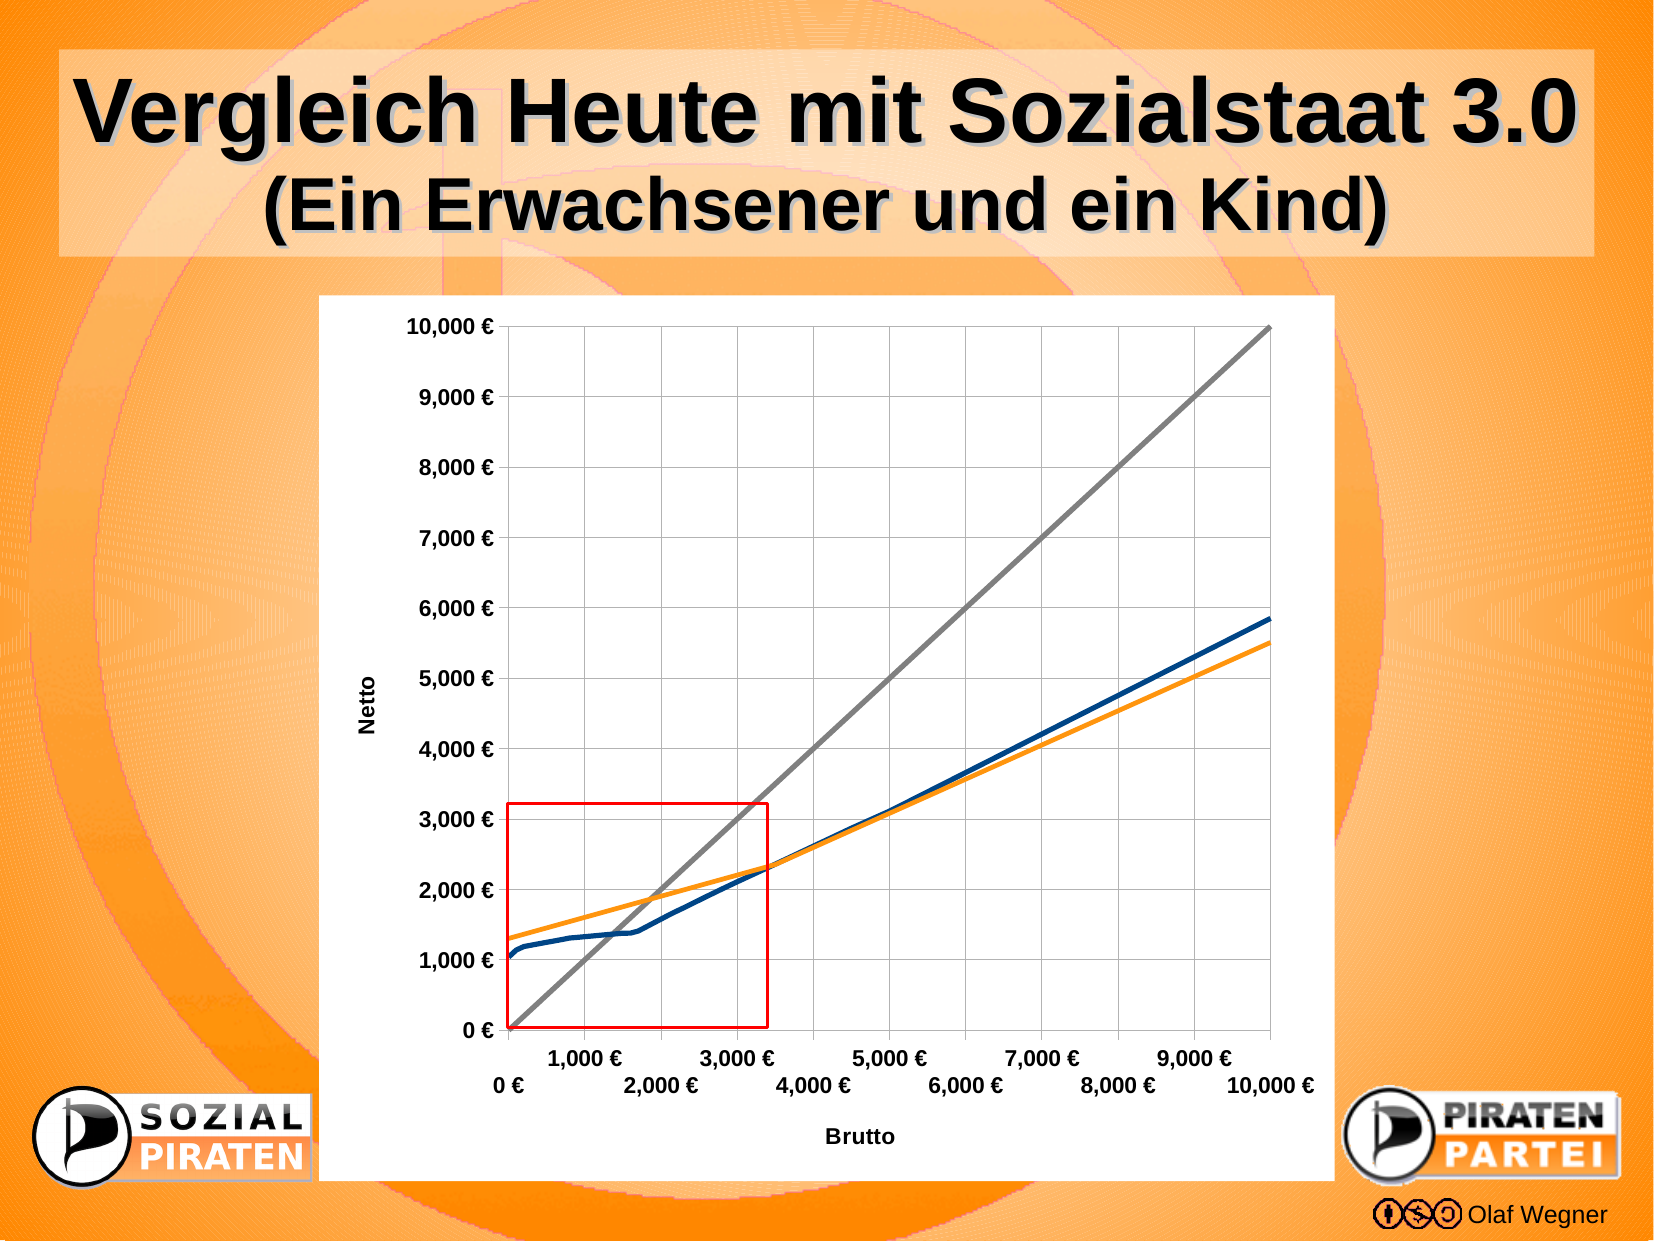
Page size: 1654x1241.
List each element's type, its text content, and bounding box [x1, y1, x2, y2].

chart [319, 295, 1335, 1182]
text_box Olaf Wegner [1452, 1193, 1623, 1237]
picture [29, 0, 1623, 1241]
title Vergleich Heute mit Sozialstaat 3.0 (Ein Erwachsener und ein Kind) [59, 49, 1595, 257]
